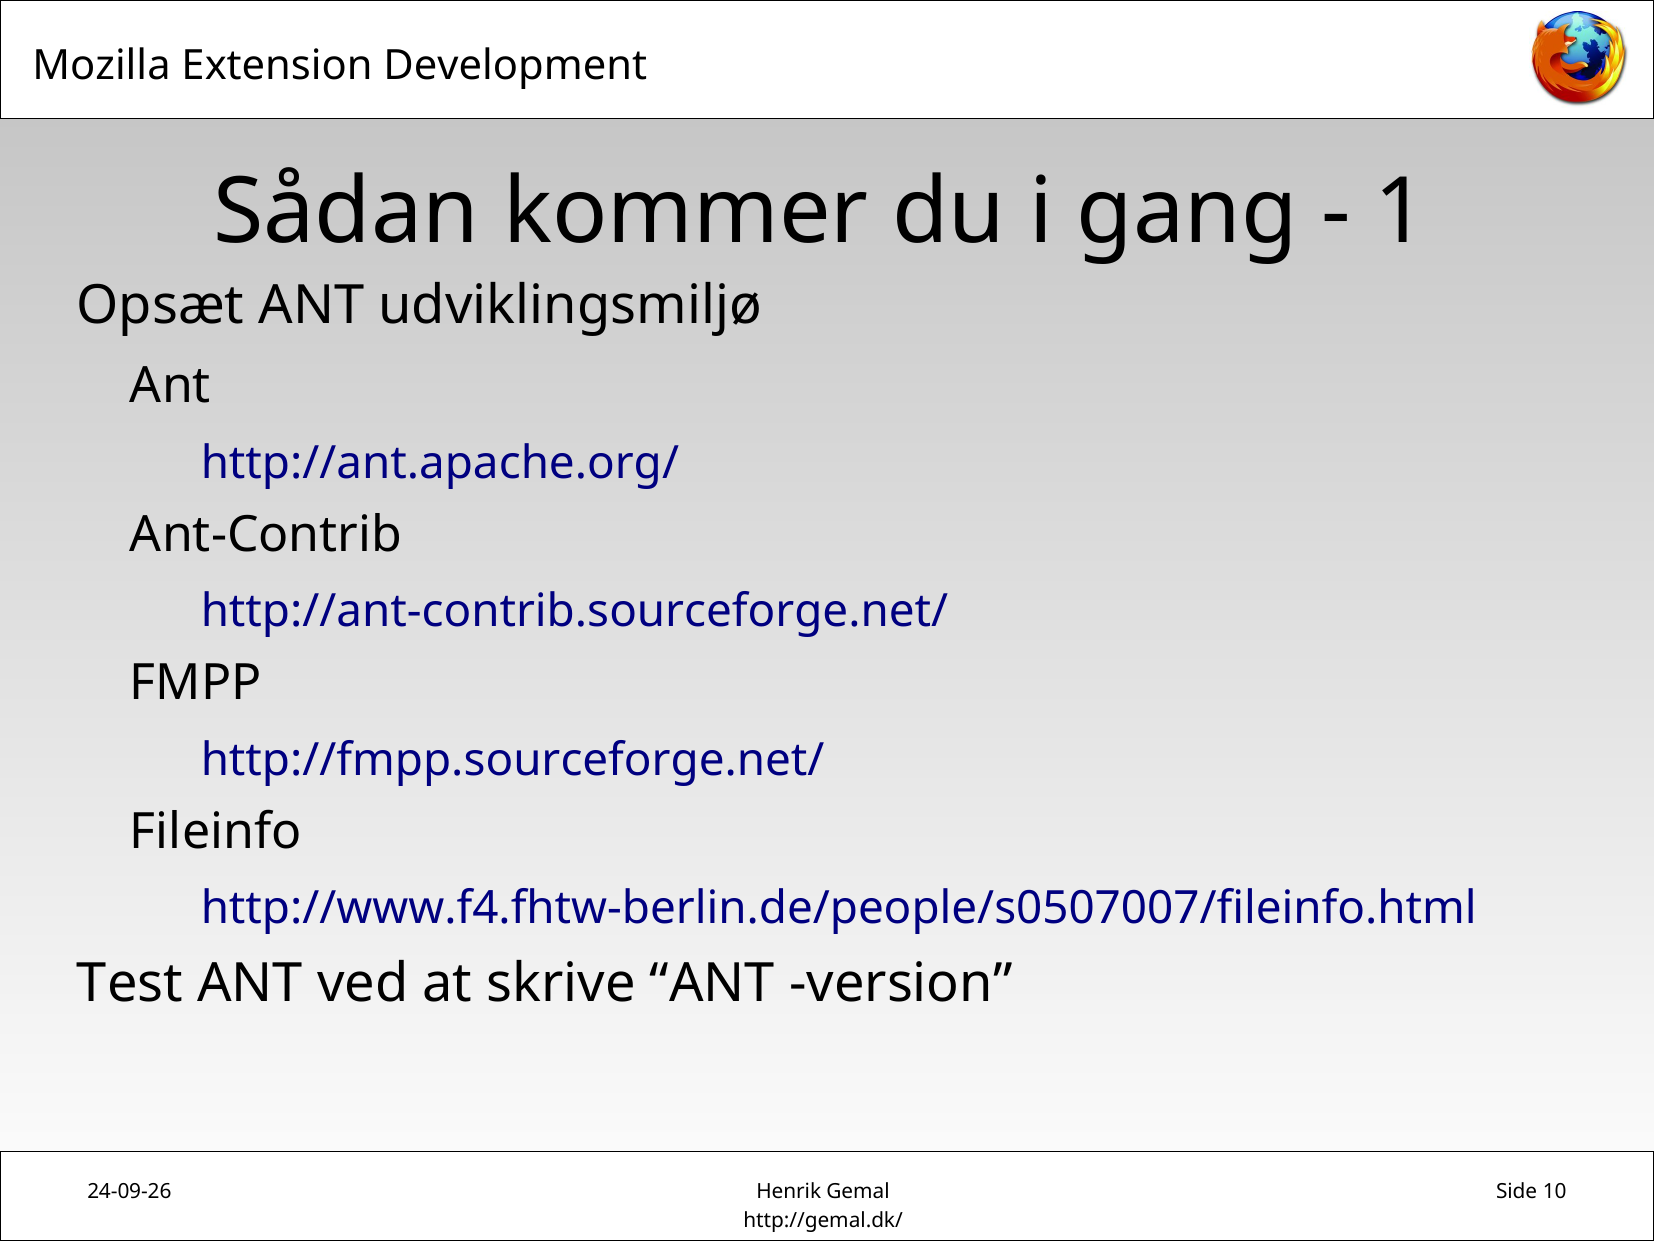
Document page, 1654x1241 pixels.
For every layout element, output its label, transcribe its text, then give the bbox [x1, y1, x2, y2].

list Opsæt ANT udviklingsmiljø Ant http://ant.apache.org/ Ant-Contrib http://ant-contrib.sourceforge.net/ FMPP http://fmpp.sourceforge.net/ Fileinfo http://www.f4.fhtw-berlin.de/people/s0507007/fileinfo.html Test ANT ved at skrive “ANT -version” [59, 265, 1595, 1152]
picture [1529, 11, 1630, 108]
title Sådan kommer du i gang - 1 [76, 147, 1565, 265]
